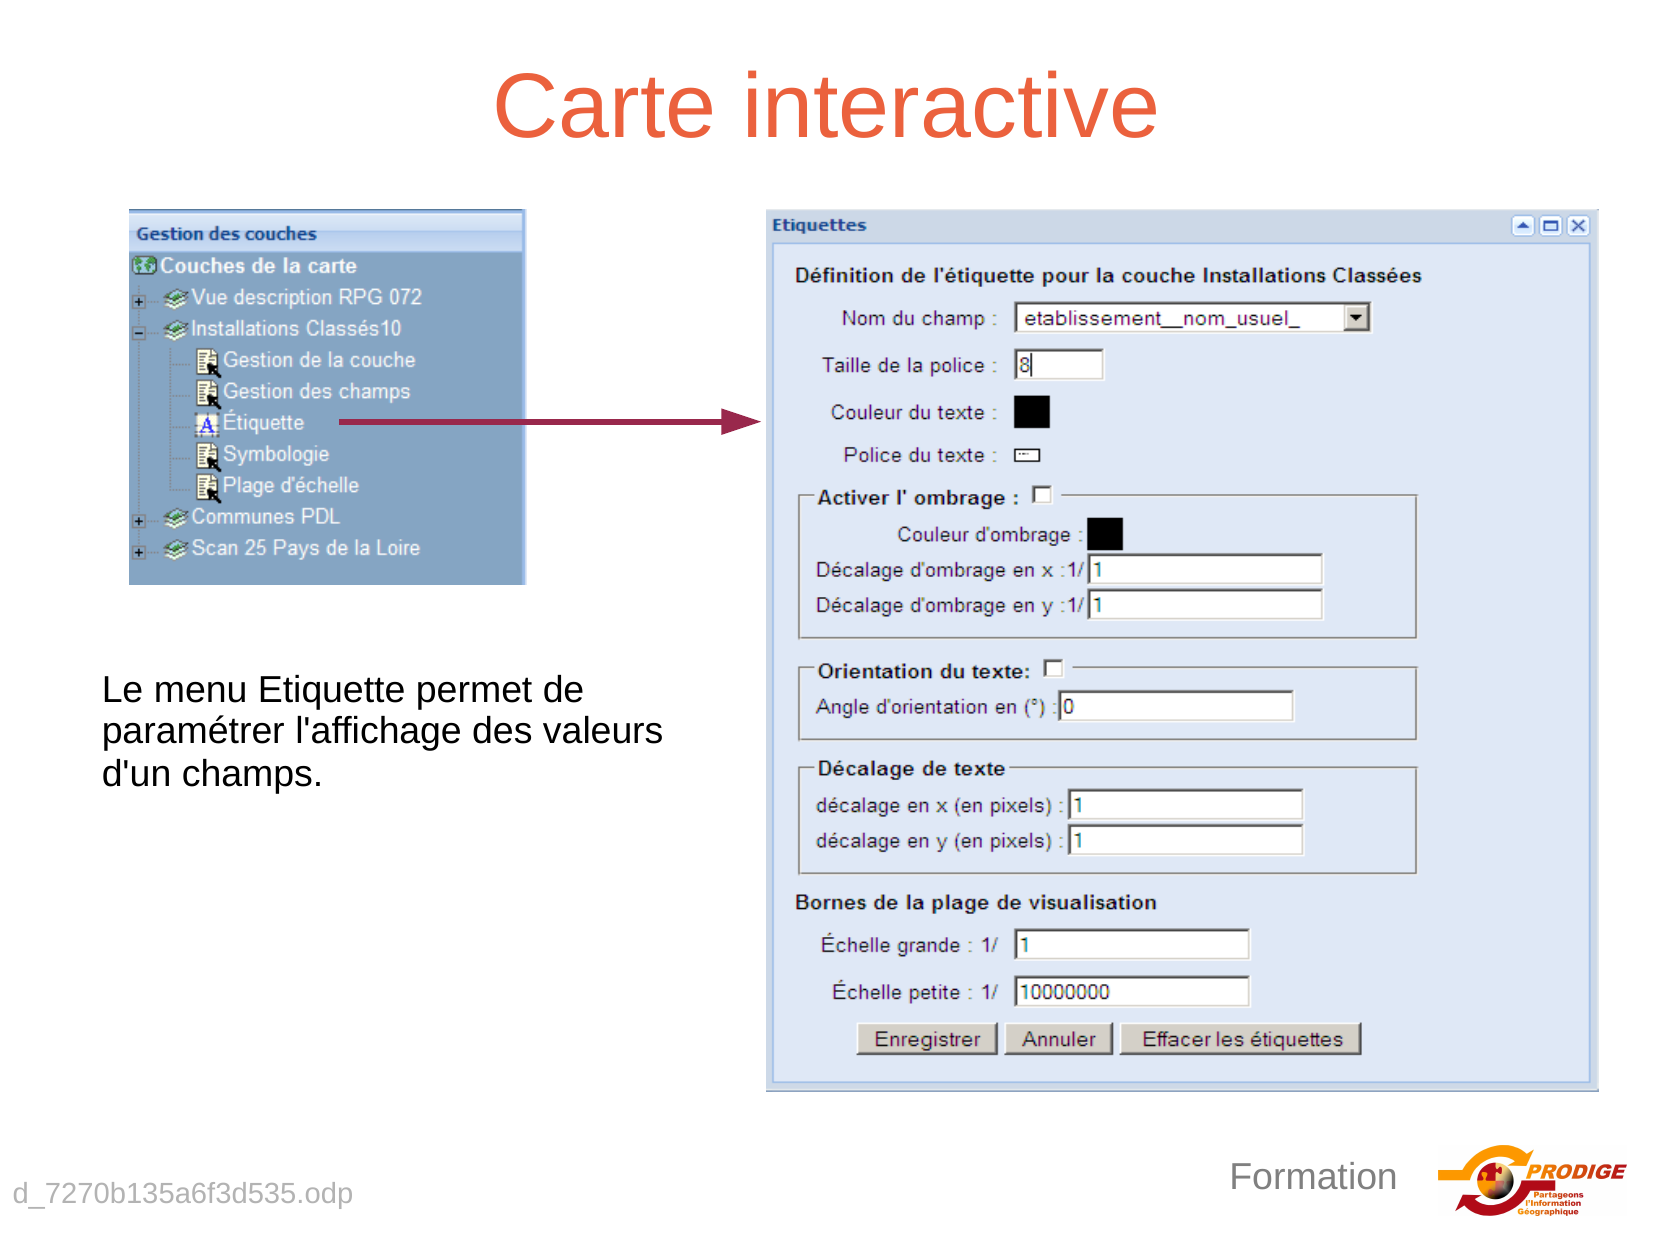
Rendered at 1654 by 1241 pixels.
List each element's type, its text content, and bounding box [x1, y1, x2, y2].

picture [1438, 1145, 1627, 1216]
text_box Le menu Etiquette permet de paramétrer l'affichage des valeurs d'un champs. [87, 660, 689, 802]
title Carte interactive [82, 9, 1571, 202]
picture [129, 209, 527, 585]
picture [766, 209, 1599, 1092]
